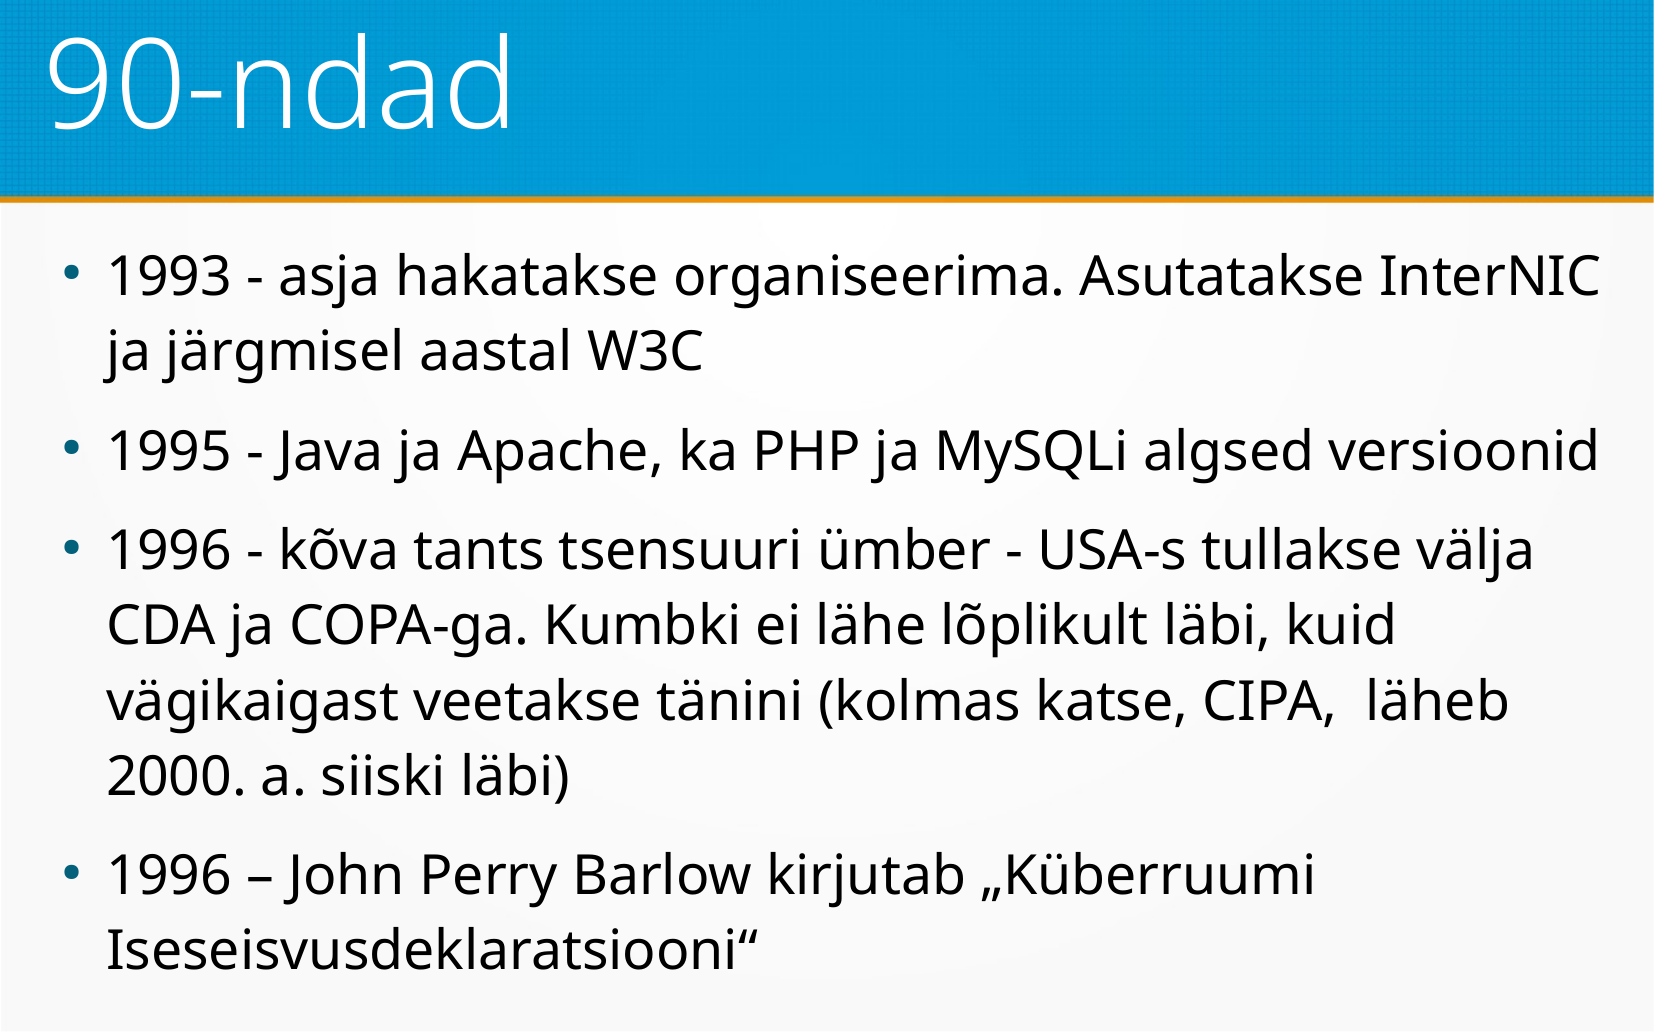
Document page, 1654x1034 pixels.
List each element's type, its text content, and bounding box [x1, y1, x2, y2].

title 90-ndad [43, 0, 1619, 166]
list 1993 - asja hakatakse organiseerima. Asutatakse InterNIC ja järgmisel aastal W3C 1995 - Java ja Apache, ka PHP ja MySQLi algsed versioonid 1996 - kõva tants tsensuuri ümber - USA-s tullakse välja CDA ja COPA-ga. Kumbki ei lähe lõplikult läbi, kuid vägikaigast veetakse tänini (kolmas katse, CIPA, läheb 2000. a. siiski läbi) 1996 – John Perry Barlow kirjutab „Küberruumi Iseseisvusdeklaratsiooni“ [47, 236, 1607, 1002]
picture [0, 195, 1654, 1034]
